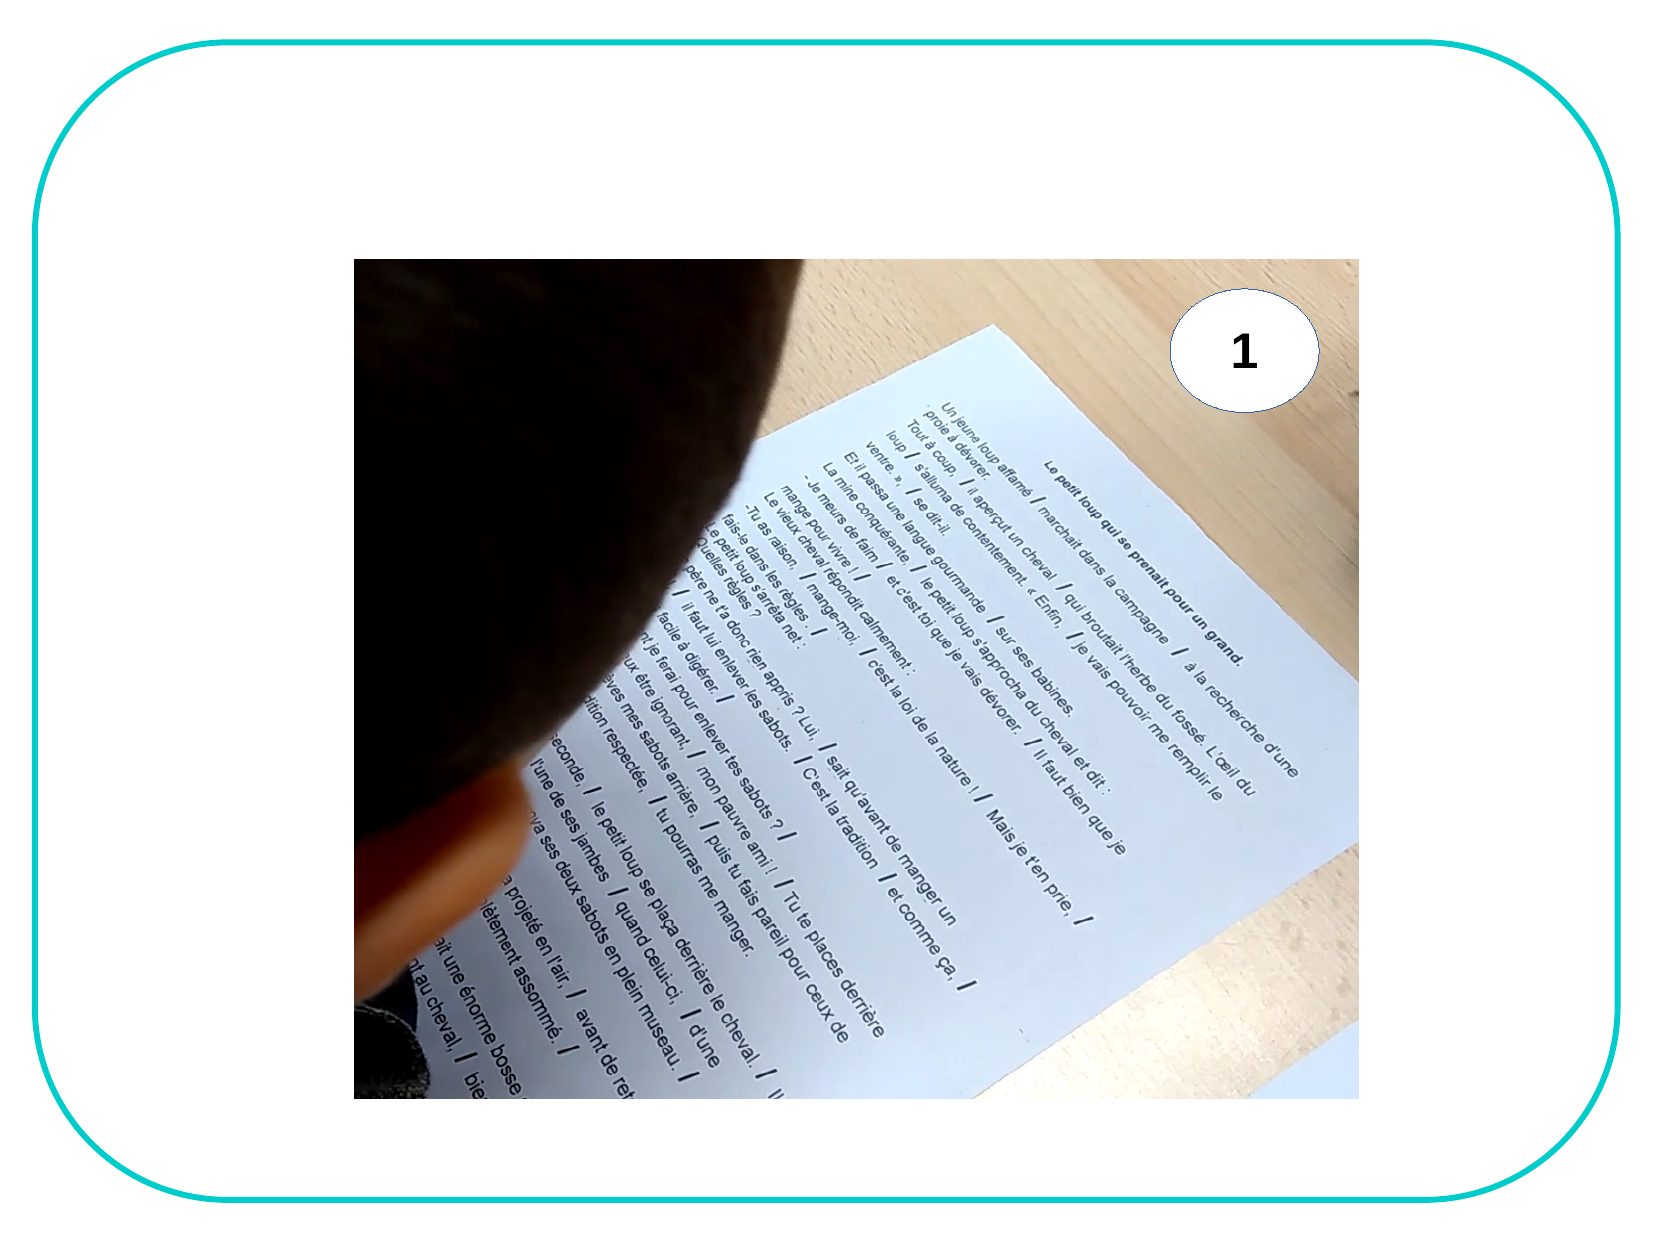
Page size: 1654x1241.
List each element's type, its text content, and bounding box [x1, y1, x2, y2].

text_box 1 [1170, 288, 1320, 413]
text_box [82, 12, 1586, 935]
picture [354, 259, 1359, 1099]
